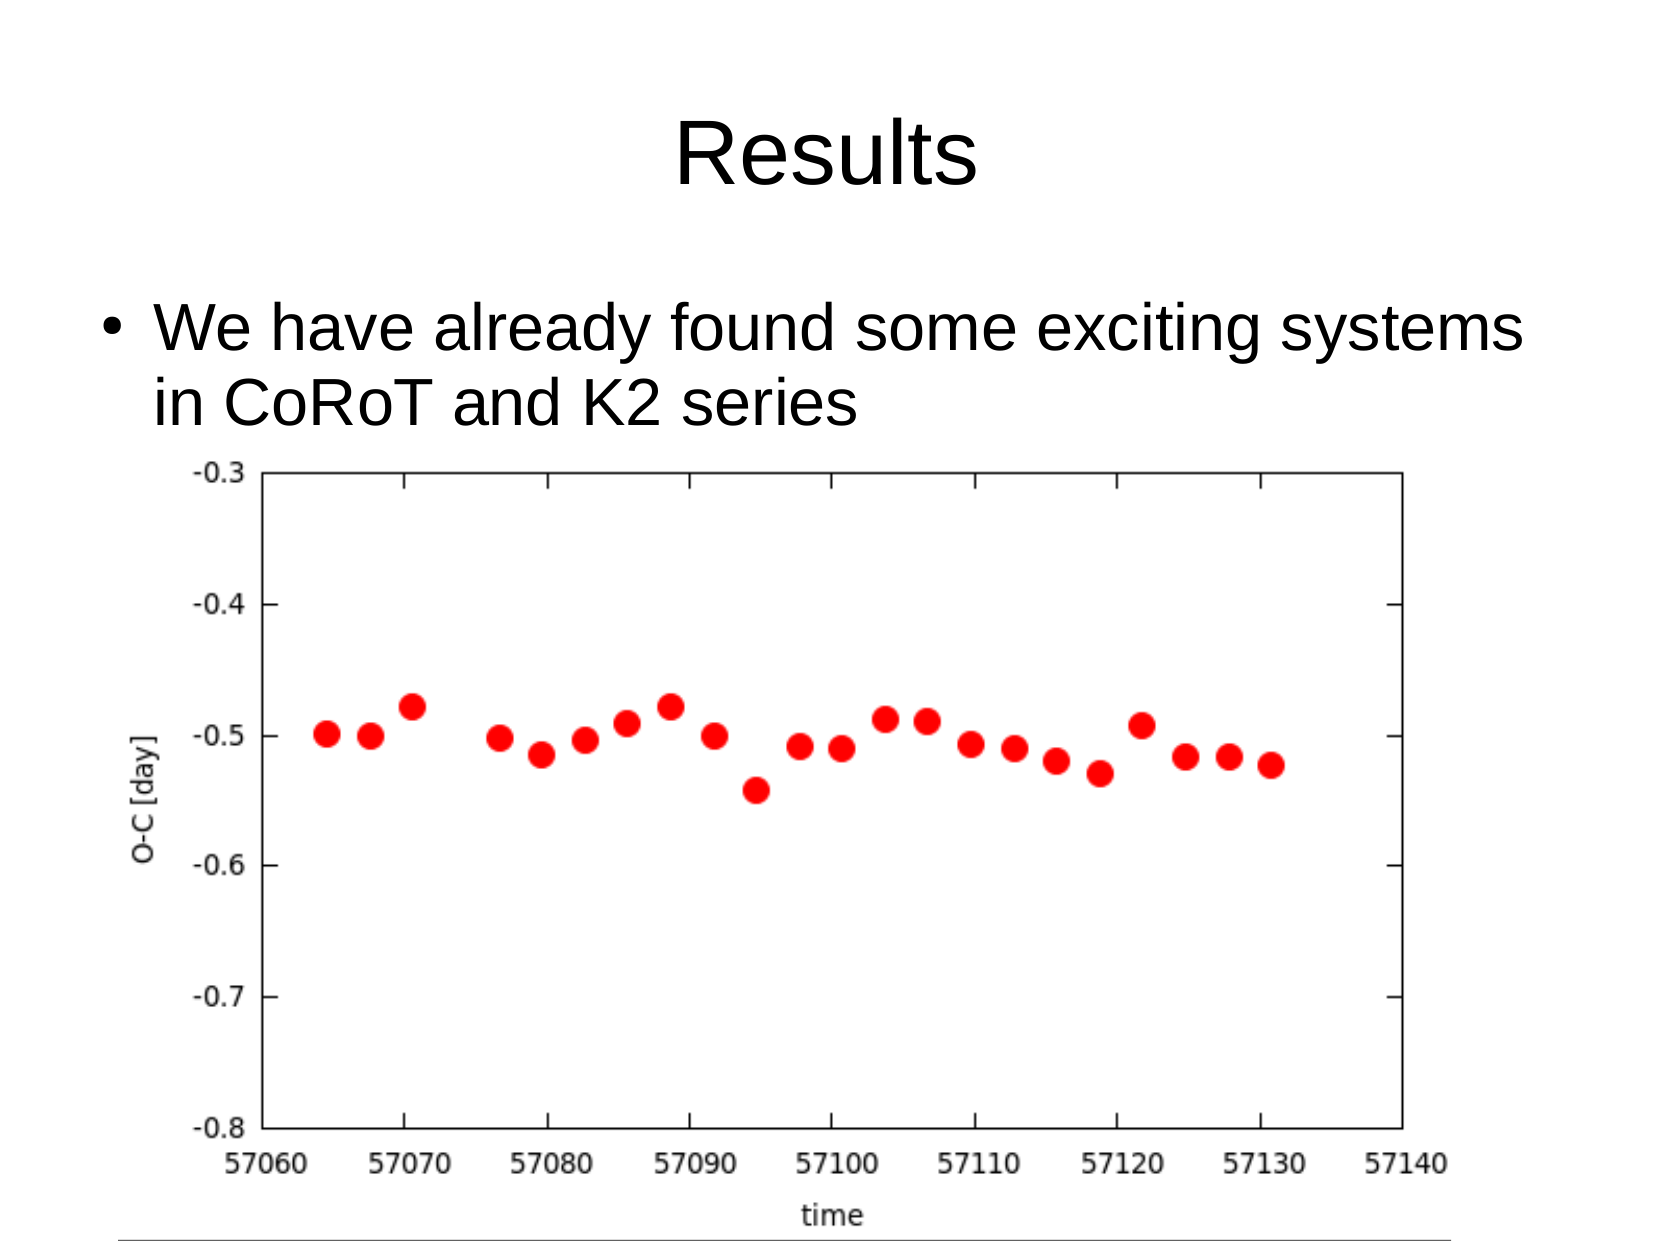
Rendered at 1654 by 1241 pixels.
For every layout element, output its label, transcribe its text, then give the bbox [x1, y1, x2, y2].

picture [118, 441, 1452, 1241]
list We have already found some exciting systems in CoRoT and K2 series [82, 290, 1538, 1010]
title Results [82, 49, 1571, 257]
